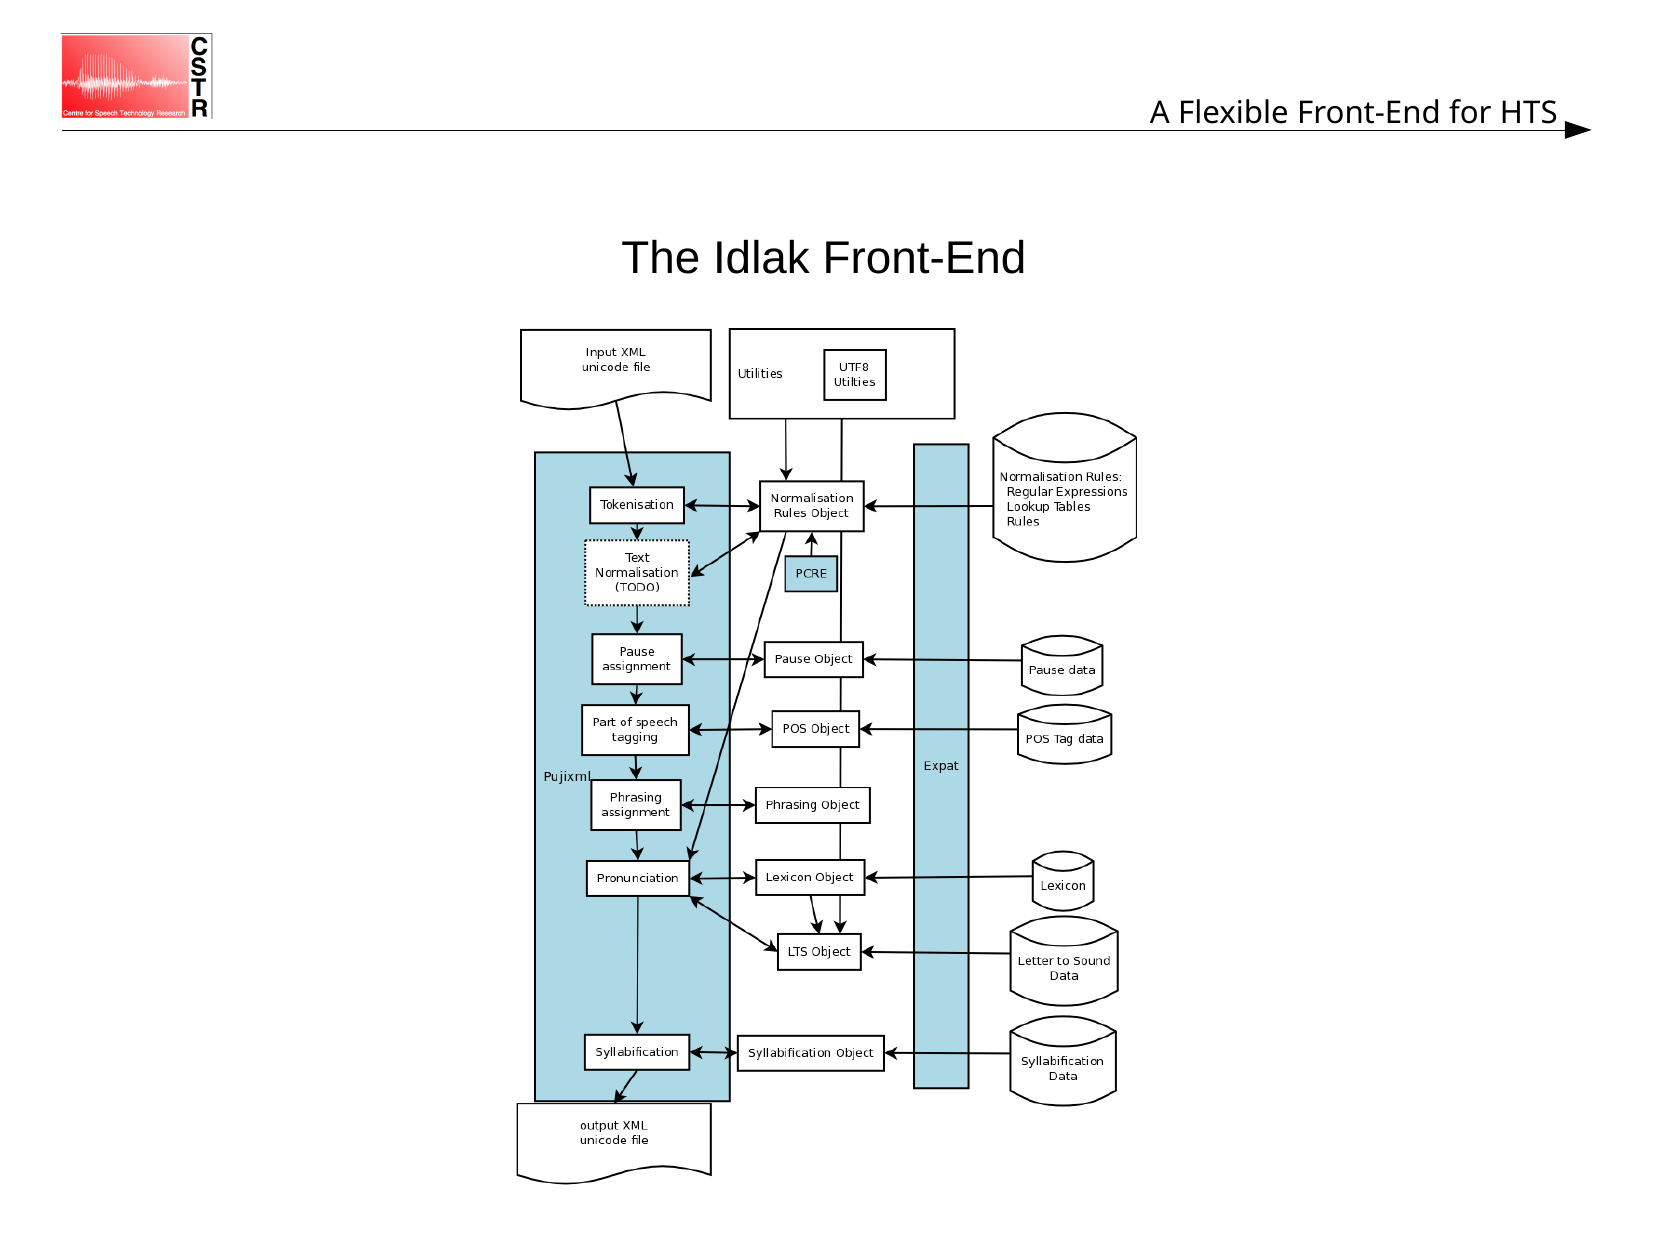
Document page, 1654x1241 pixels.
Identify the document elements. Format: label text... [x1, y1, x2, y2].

picture [60, 32, 213, 119]
picture [516, 328, 1137, 1199]
text_box The Idlak Front-End [606, 224, 1047, 291]
text_box A Flexible Front-End for HTS [1135, 82, 1571, 141]
